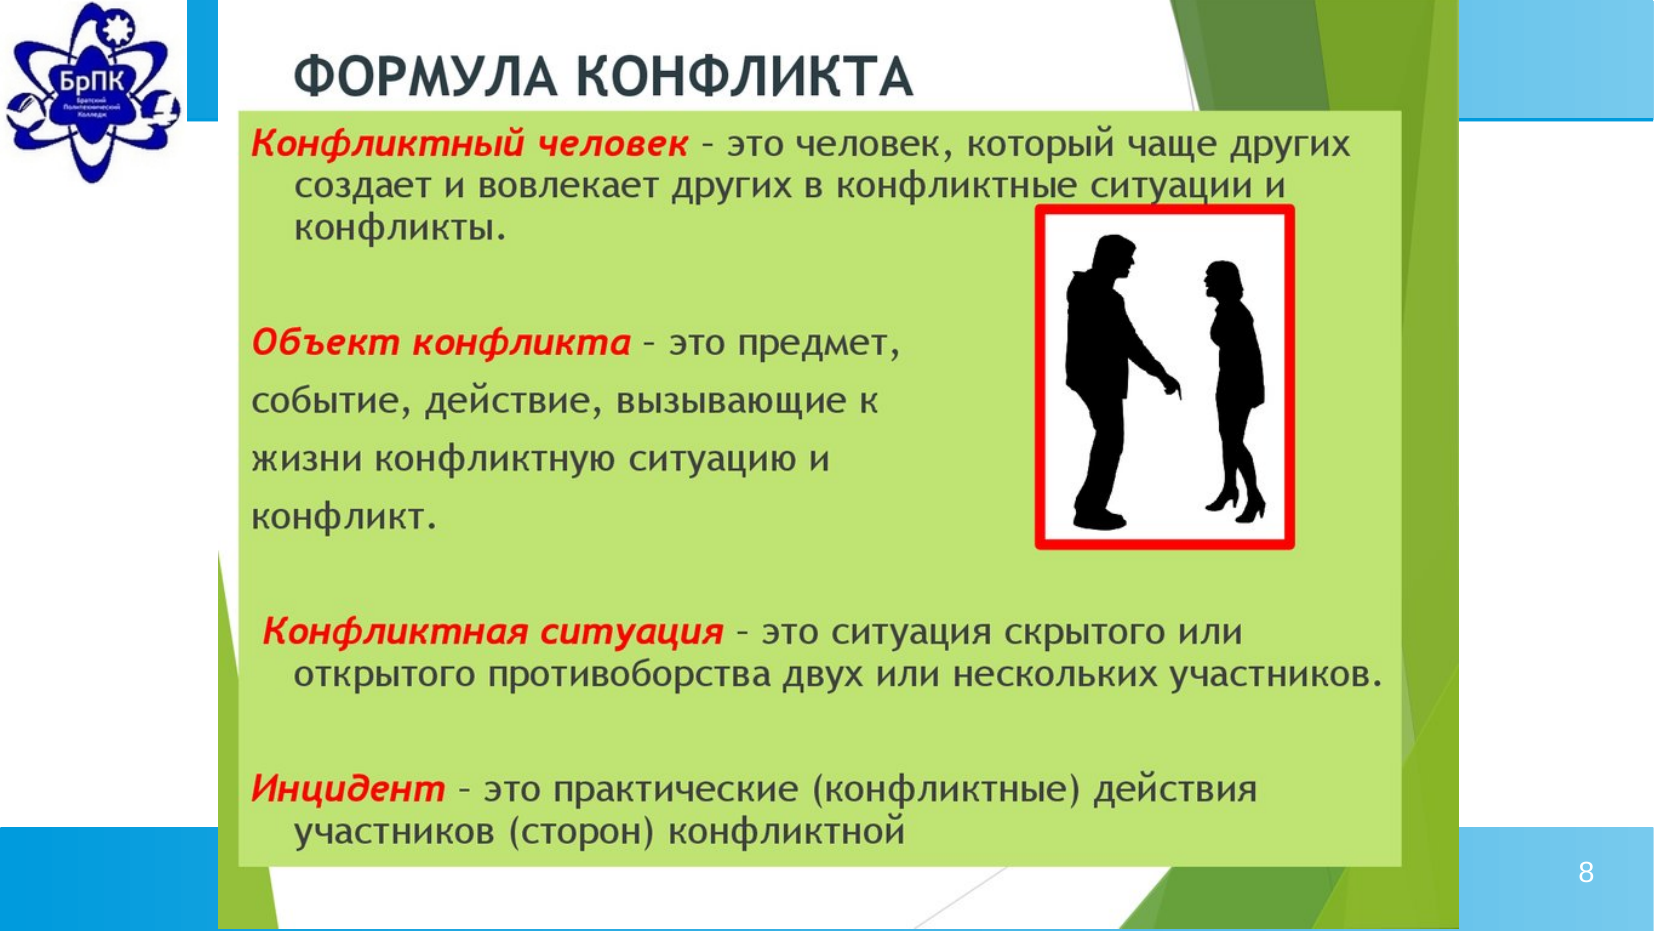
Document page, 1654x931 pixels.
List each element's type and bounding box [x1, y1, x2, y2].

picture [0, 0, 187, 187]
picture [218, 0, 1459, 929]
